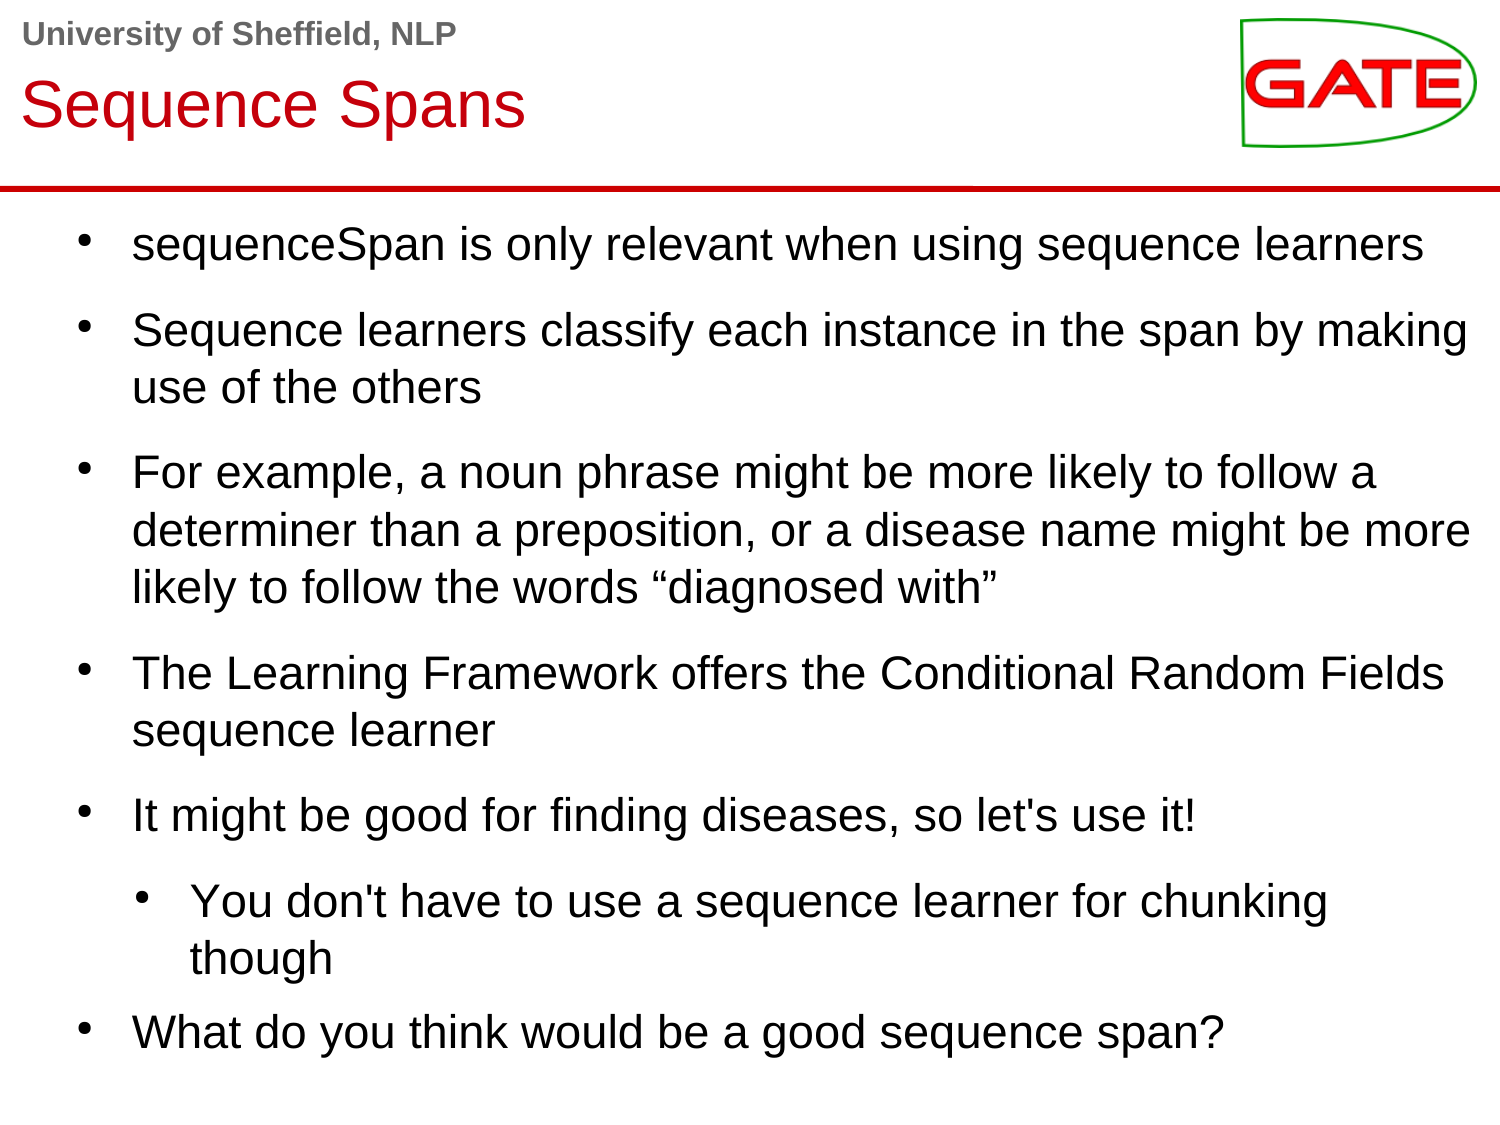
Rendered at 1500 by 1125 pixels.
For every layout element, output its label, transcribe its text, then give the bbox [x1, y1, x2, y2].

list sequenceSpan is only relevant when using sequence learners Sequence learners classify each instance in the span by making use of the others For example, a noun phrase might be more likely to follow a determiner than a preposition, or a disease name might be more likely to follow the words “diagnosed with” The Learning Framework offers the Conditional Random Fields sequence learner It might be good for finding diseases, so let's use it! You don't have to use a sequence learner for chunking though What do you think would be a good sequence span? [23, 212, 1477, 1063]
title Sequence Spans [20, 45, 1240, 166]
picture [1240, 18, 1477, 148]
